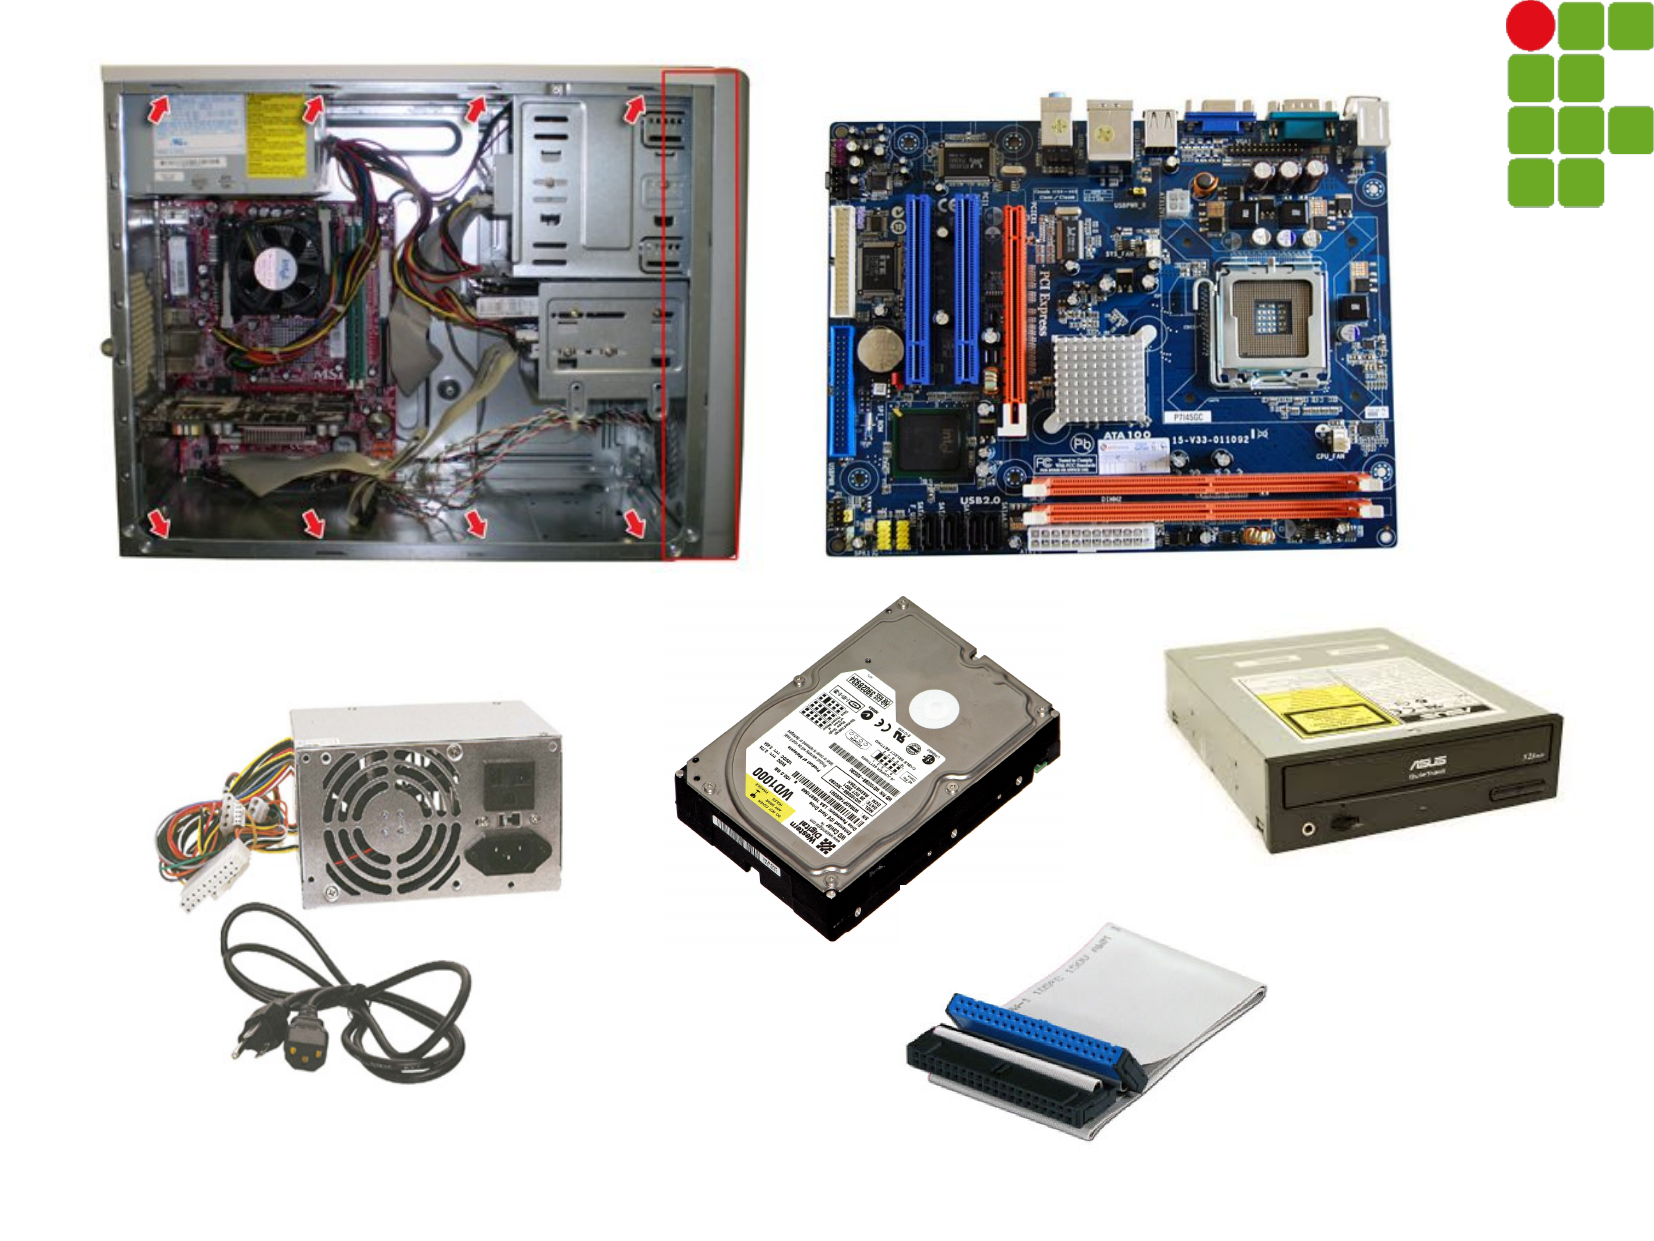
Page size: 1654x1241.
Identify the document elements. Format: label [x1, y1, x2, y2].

picture [147, 679, 591, 1092]
picture [1506, 0, 1654, 208]
picture [665, 591, 1270, 1185]
picture [1151, 590, 1577, 882]
picture [813, 88, 1418, 562]
picture [88, 58, 764, 574]
